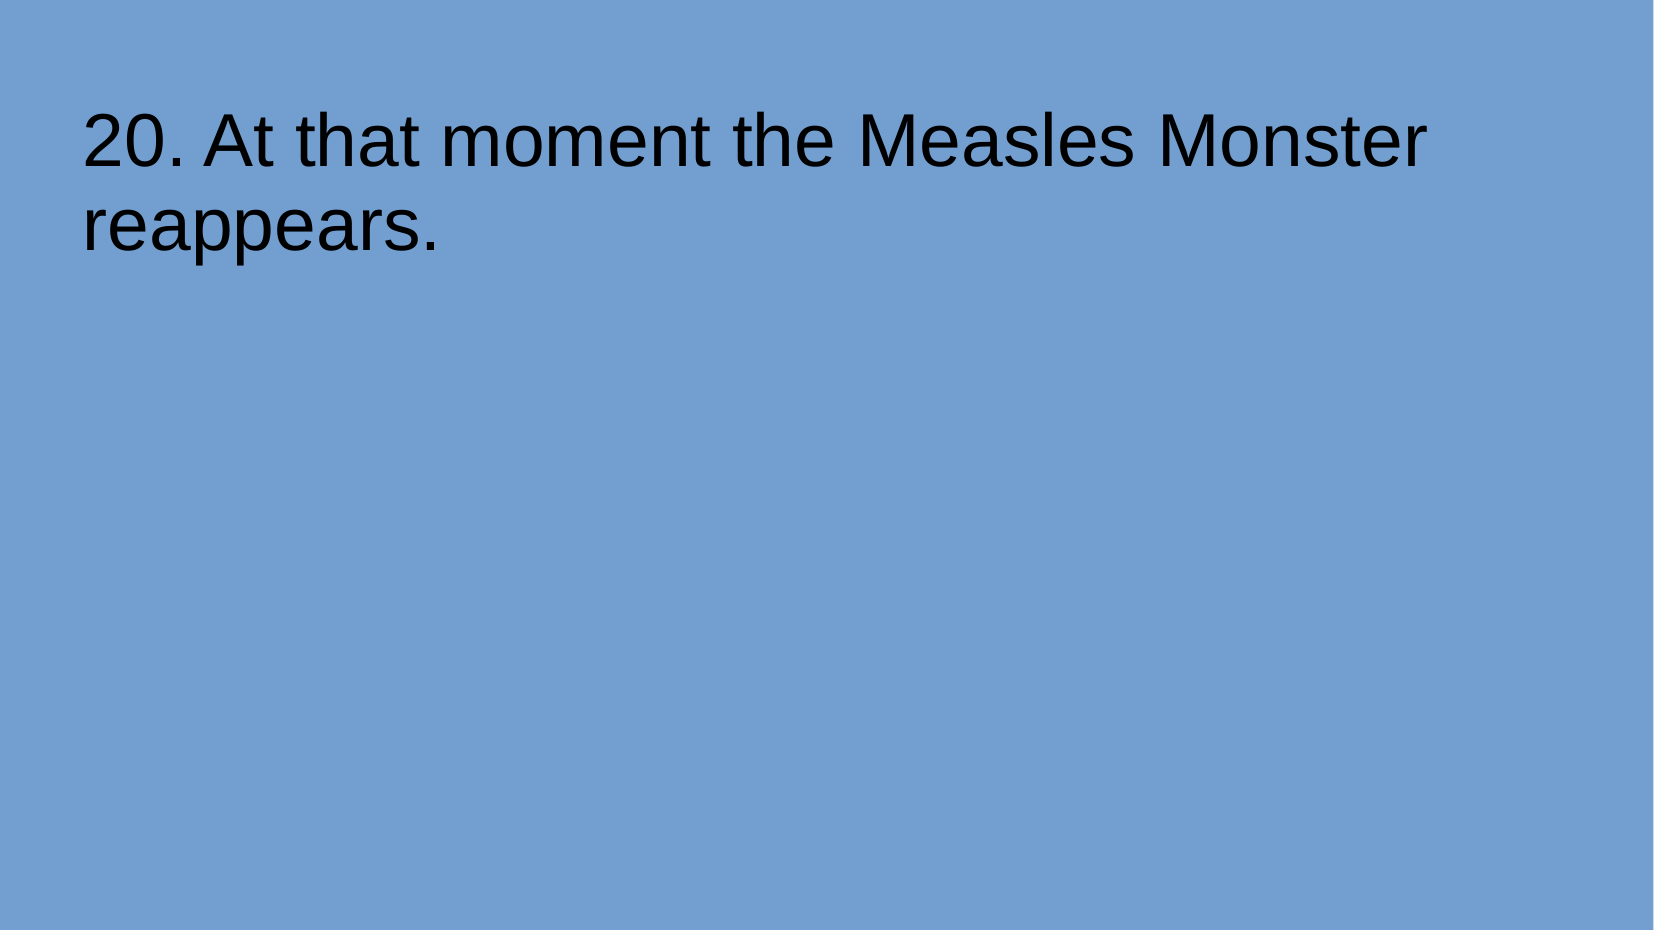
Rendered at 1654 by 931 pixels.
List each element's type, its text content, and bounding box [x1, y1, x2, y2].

list 20. At that moment the Measles Monster reappears. [82, 98, 1571, 638]
